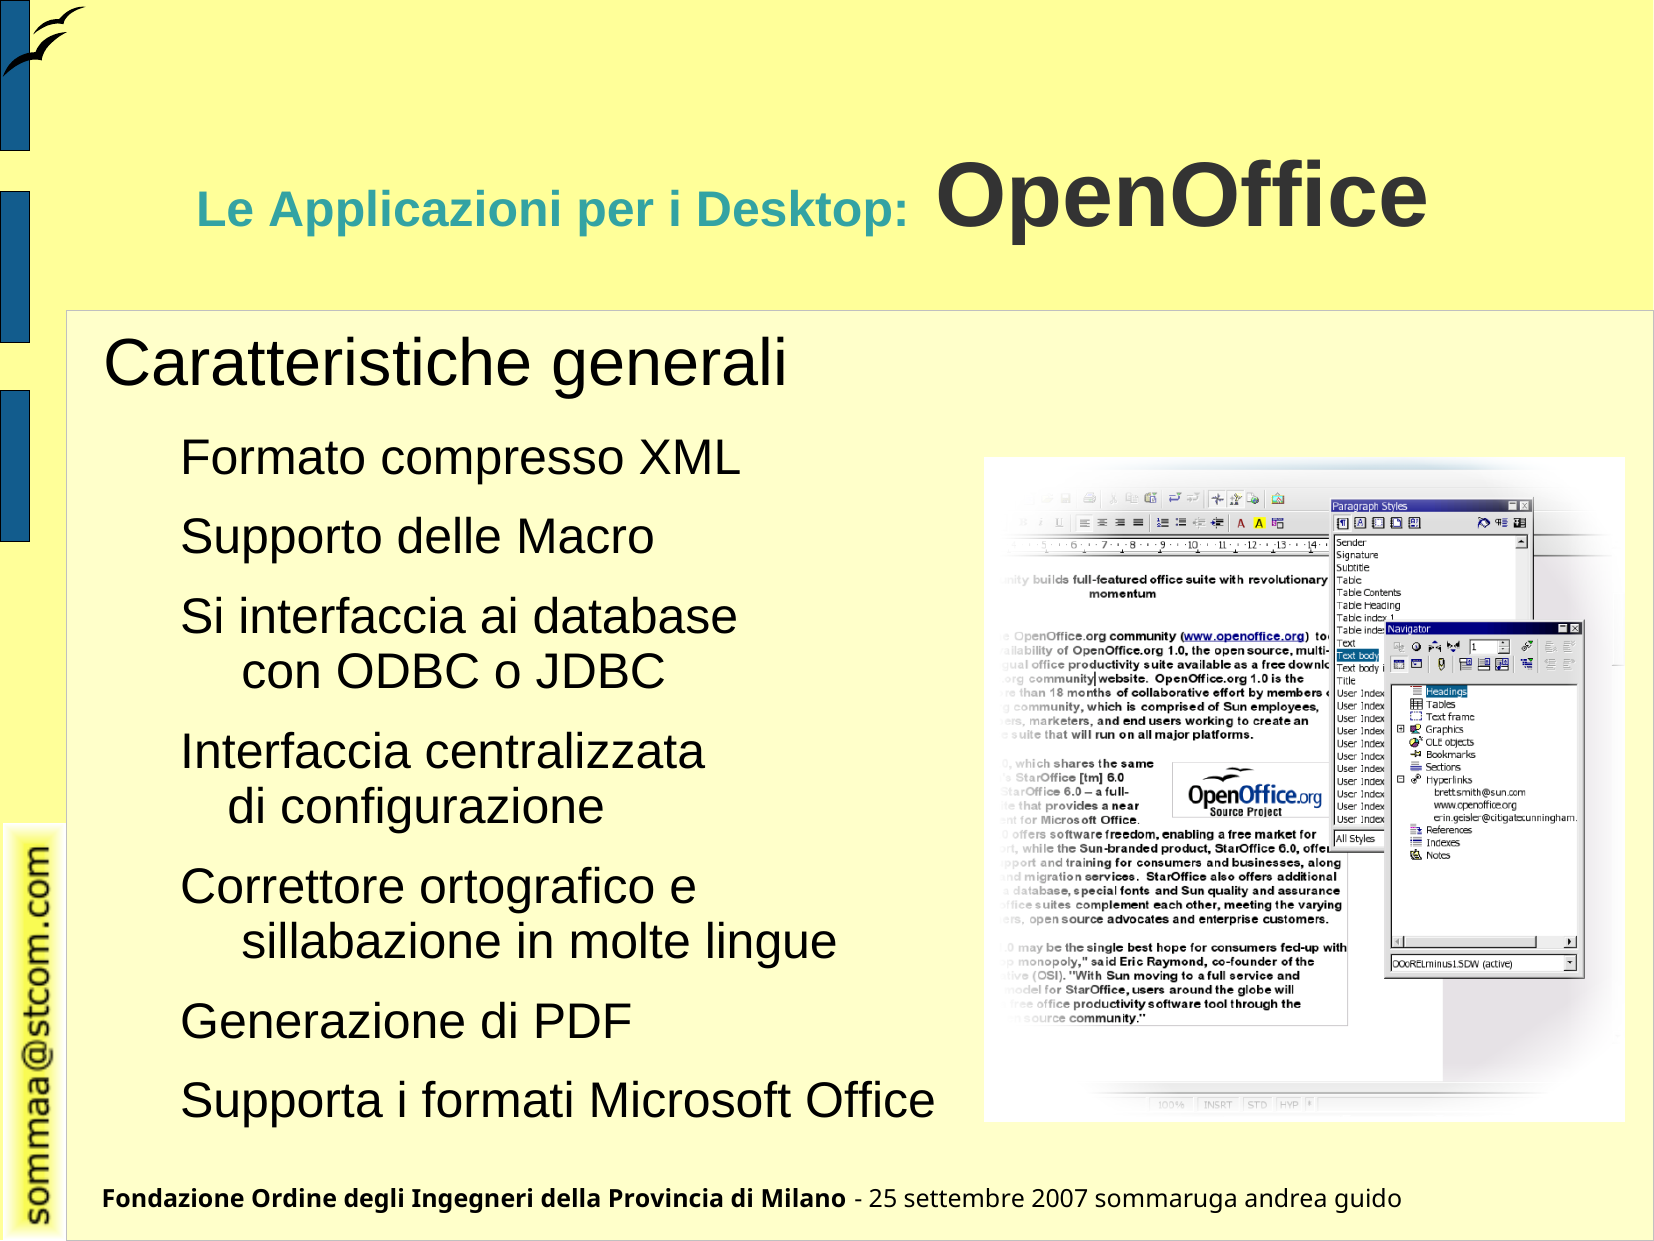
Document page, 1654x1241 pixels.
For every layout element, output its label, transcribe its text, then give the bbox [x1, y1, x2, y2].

list Caratteristiche generali Formato compresso XML Supporto delle Macro Si interfaccia ai database con ODBC o JDBC Interfaccia centralizzata di configurazione Correttore ortografico e sillabazione in molte lingue Generazione di PDF Supporta i formati Microsoft Office [85, 324, 1628, 1163]
picture [3, 823, 66, 1241]
title Le Applicazioni per i Desktop: OpenOffice [121, 91, 1534, 299]
